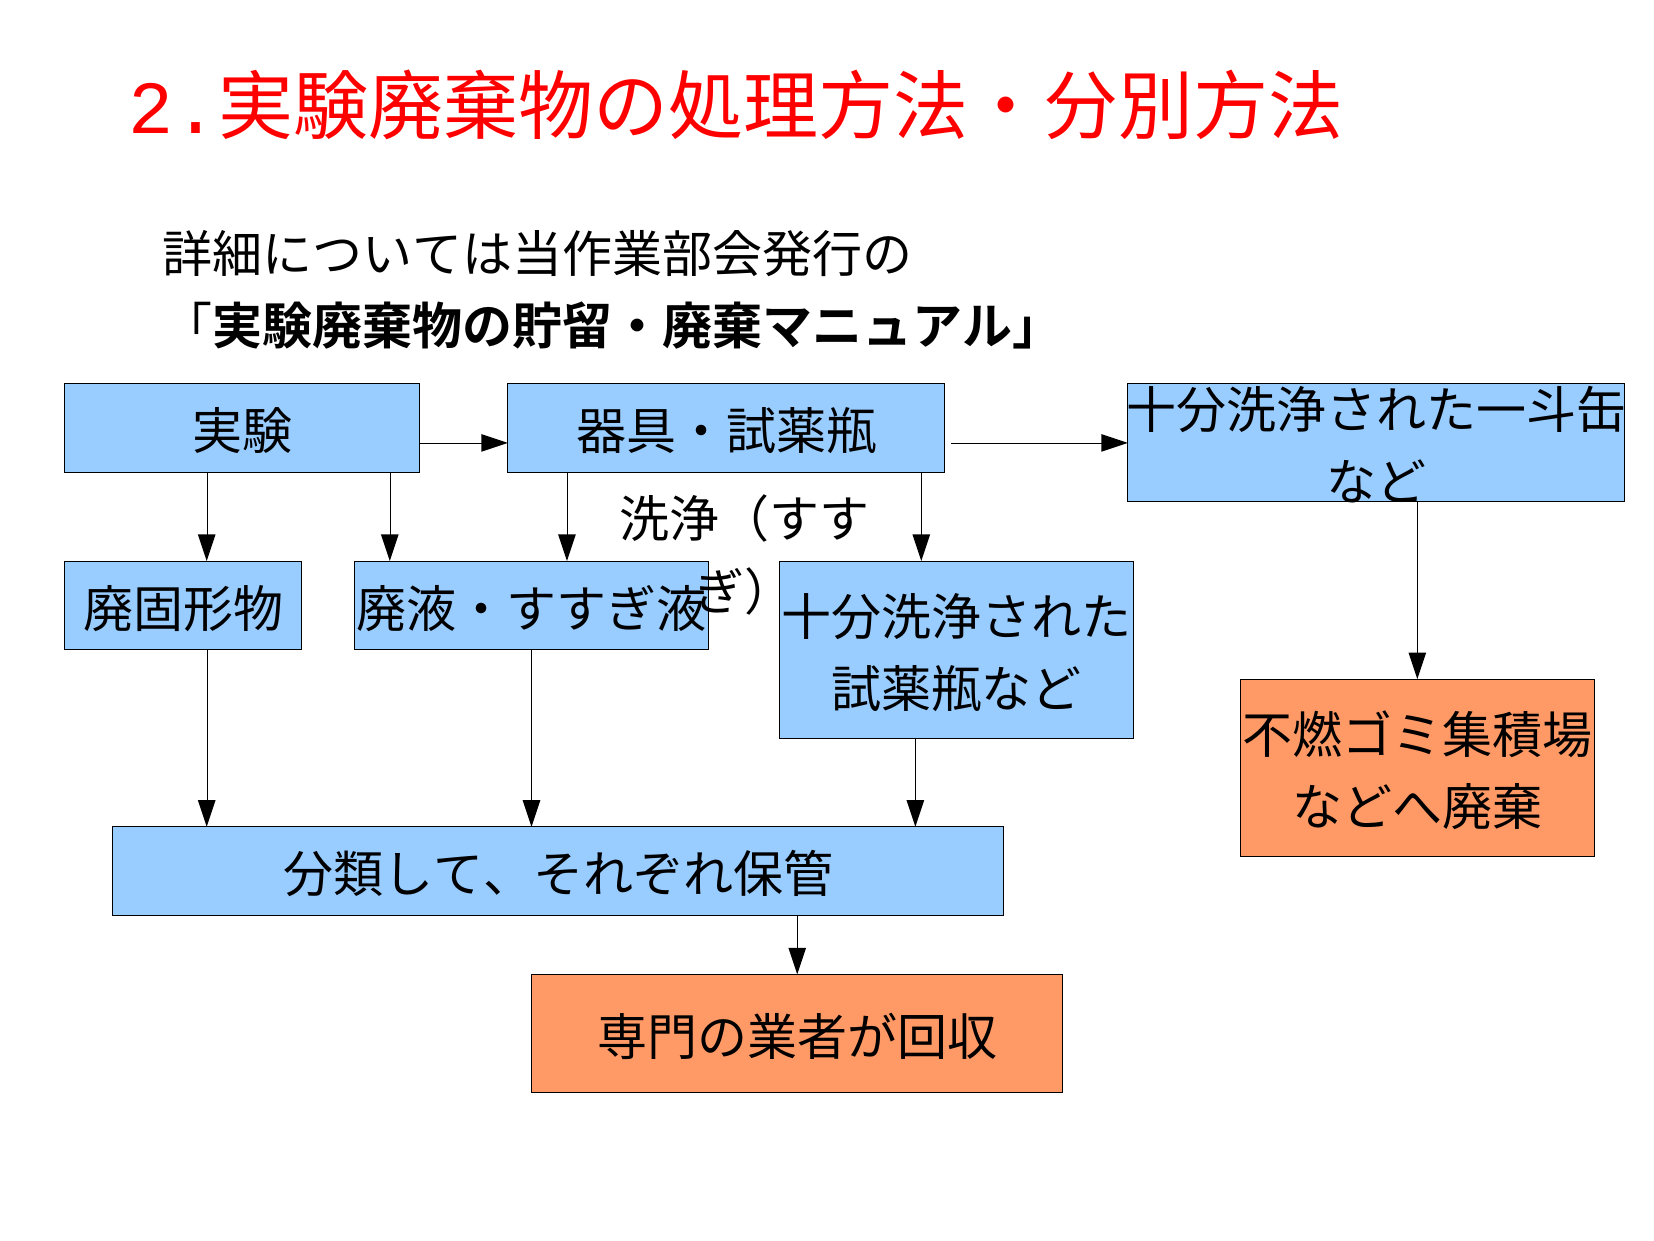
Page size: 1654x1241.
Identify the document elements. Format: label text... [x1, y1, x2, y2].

text_box 実験 [64, 383, 420, 473]
text_box 詳細については当作業部会発行の 「実験廃棄物の貯留・廃棄マニュアル」 [147, 206, 1053, 322]
text_box 専門の業者が回収 [531, 974, 1063, 1093]
text_box 分類して、それぞれ保管 [112, 826, 1004, 916]
text_box 廃固形物 [64, 561, 302, 650]
text_box 不燃ゴミ集積場 などへ廃棄 [1240, 679, 1595, 857]
text_box 廃液・すすぎ液 [354, 561, 709, 650]
text_box 器具・試薬瓶 [507, 383, 945, 473]
text_box 十分洗浄された 試薬瓶など [779, 561, 1134, 739]
text_box 2.実験廃棄物の処理方法・分別方法 [113, 45, 1359, 148]
text_box 廃液・すすぎ液 [686, 604, 698, 617]
text_box 洗浄（すすぎ） [566, 472, 921, 538]
text_box 十分洗浄された一斗缶 など [1127, 383, 1625, 502]
